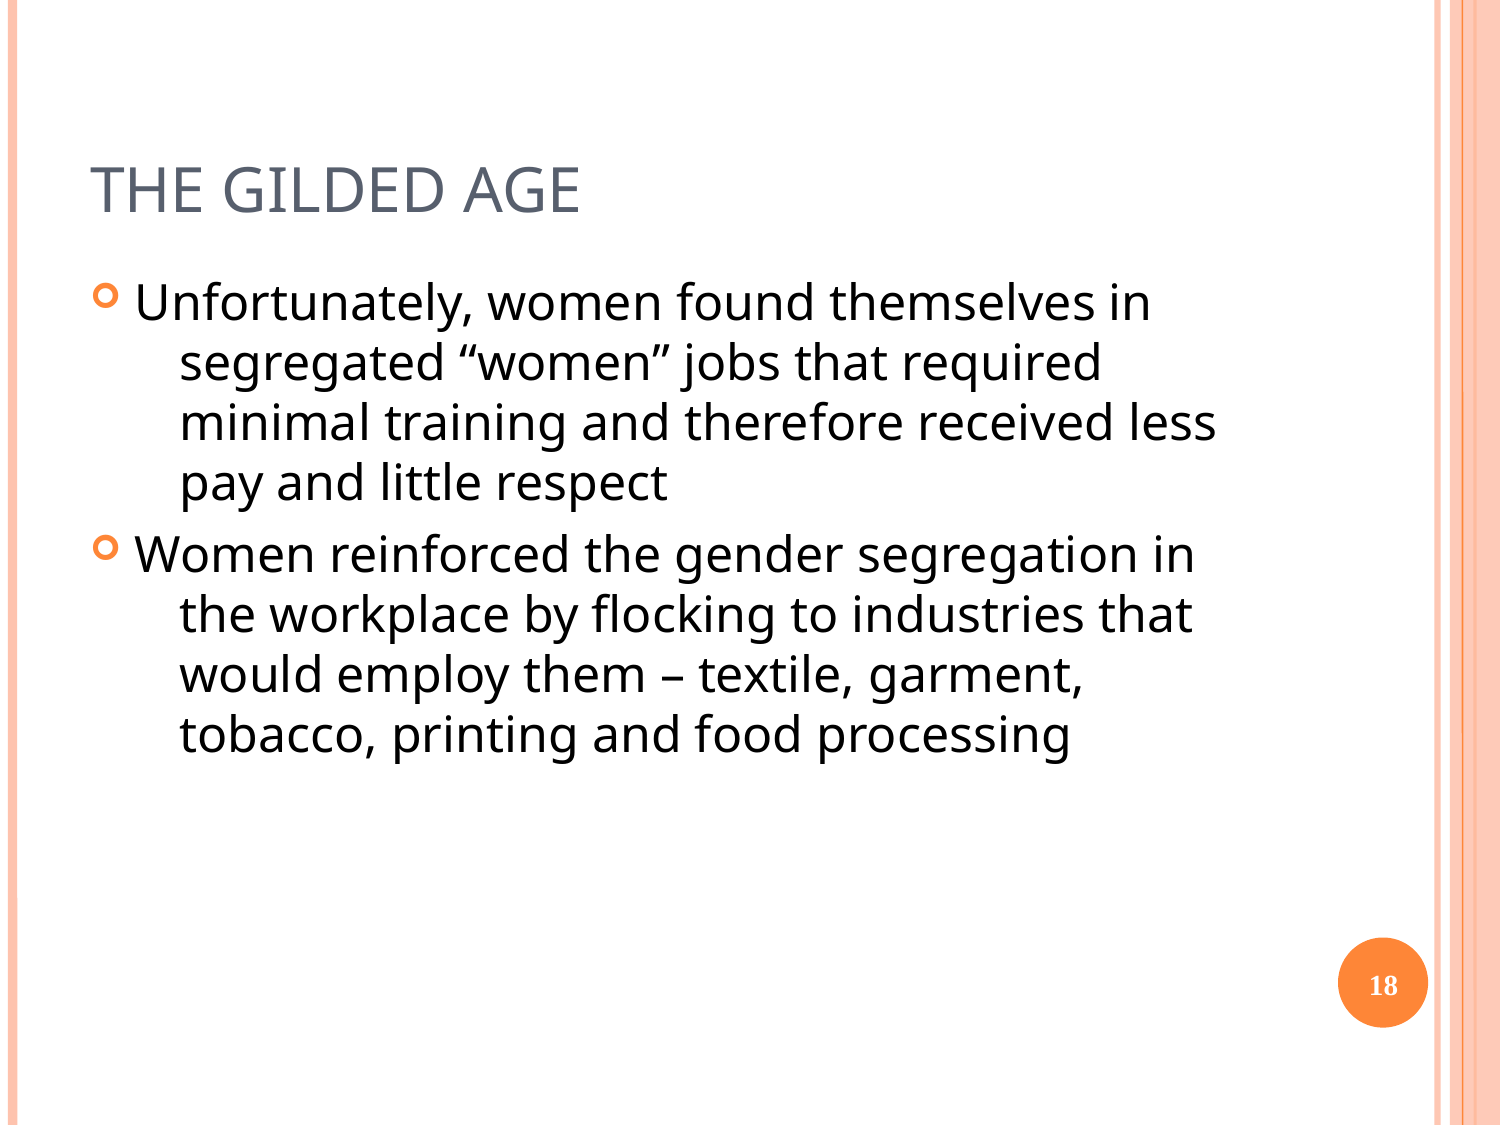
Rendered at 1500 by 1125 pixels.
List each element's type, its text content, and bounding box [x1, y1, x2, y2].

list Unfortunately, women found themselves in segregated “women” jobs that required minimal training and therefore received less pay and little respect Women reinforced the gender segregation in the workplace by flocking to industries that would employ them – textile, garment, tobacco, printing and food processing [75, 262, 1300, 1062]
title The Gilded Age [75, 45, 1300, 233]
text_box [1333, 940, 1434, 1027]
